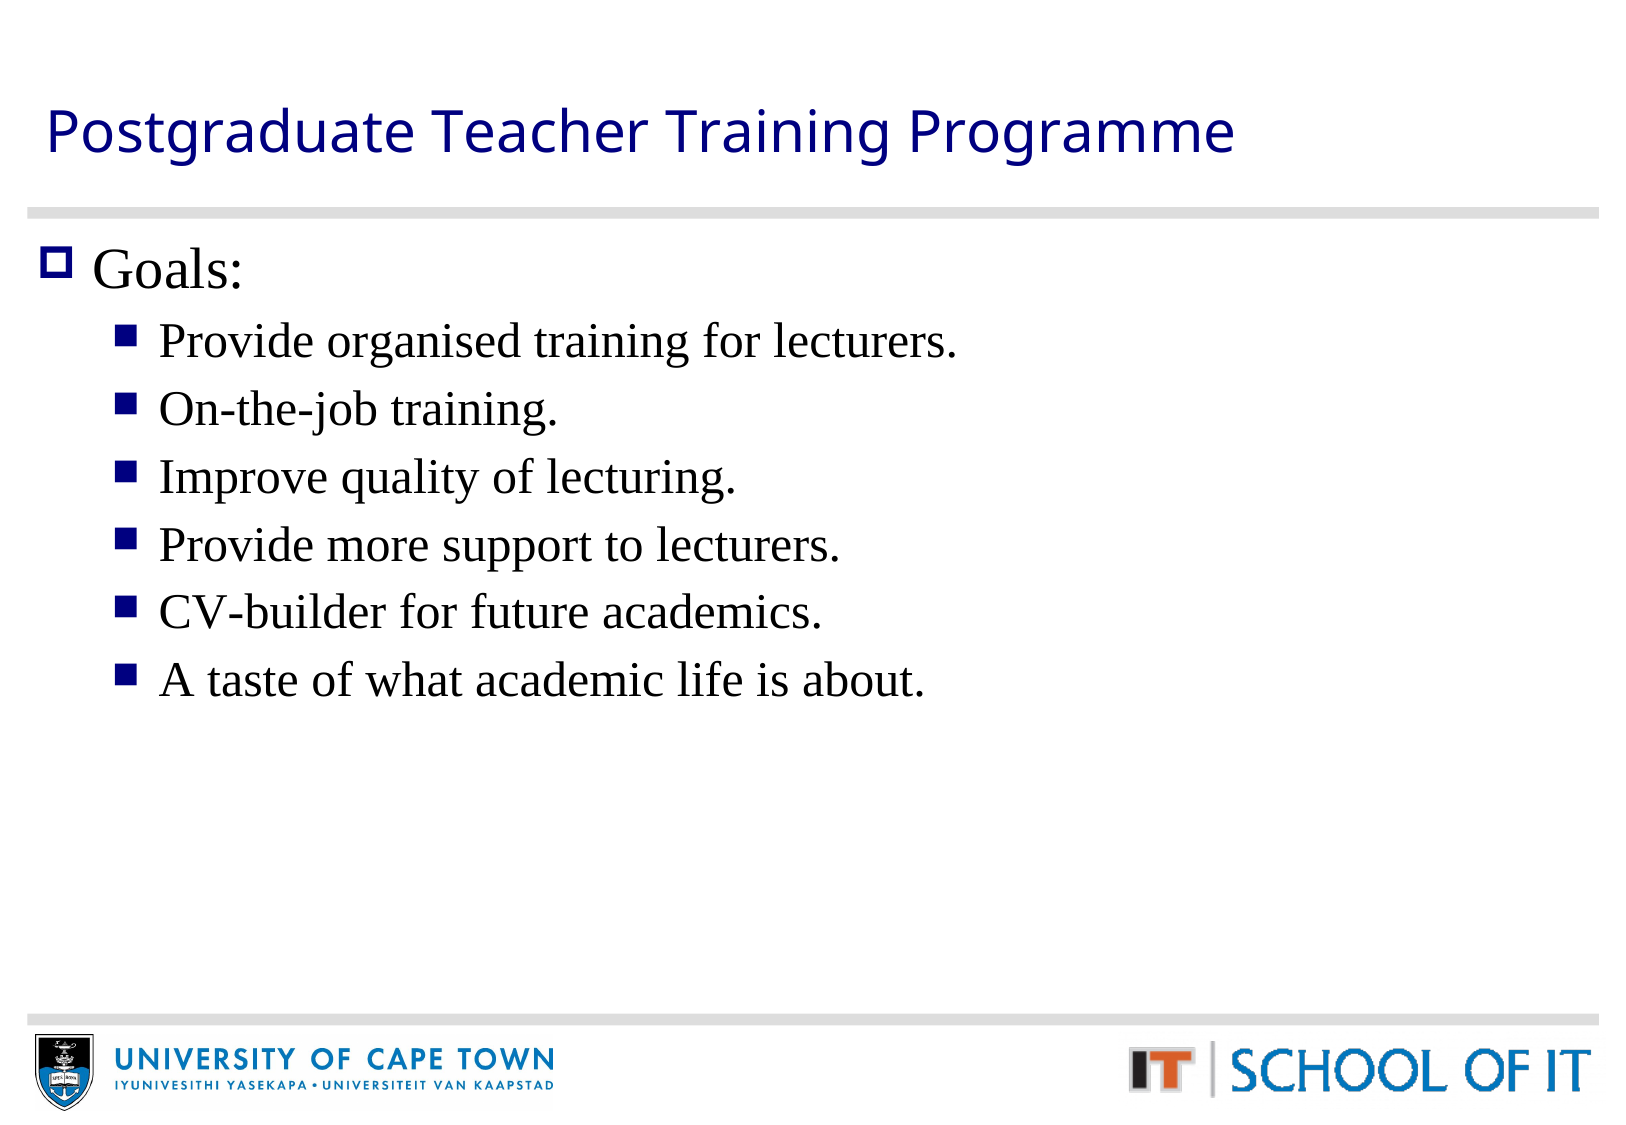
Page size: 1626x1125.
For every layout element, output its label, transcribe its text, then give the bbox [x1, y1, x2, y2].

title Postgraduate Teacher Training Programme [45, 66, 1583, 194]
picture [1118, 1030, 1606, 1109]
picture [35, 1034, 553, 1111]
list Goals: Provide organised training for lecturers. On-the-job training. Improve quality of lecturing. Provide more support to lecturers. CV-builder for future academics. A taste of what academic life is about. [36, 236, 1579, 708]
